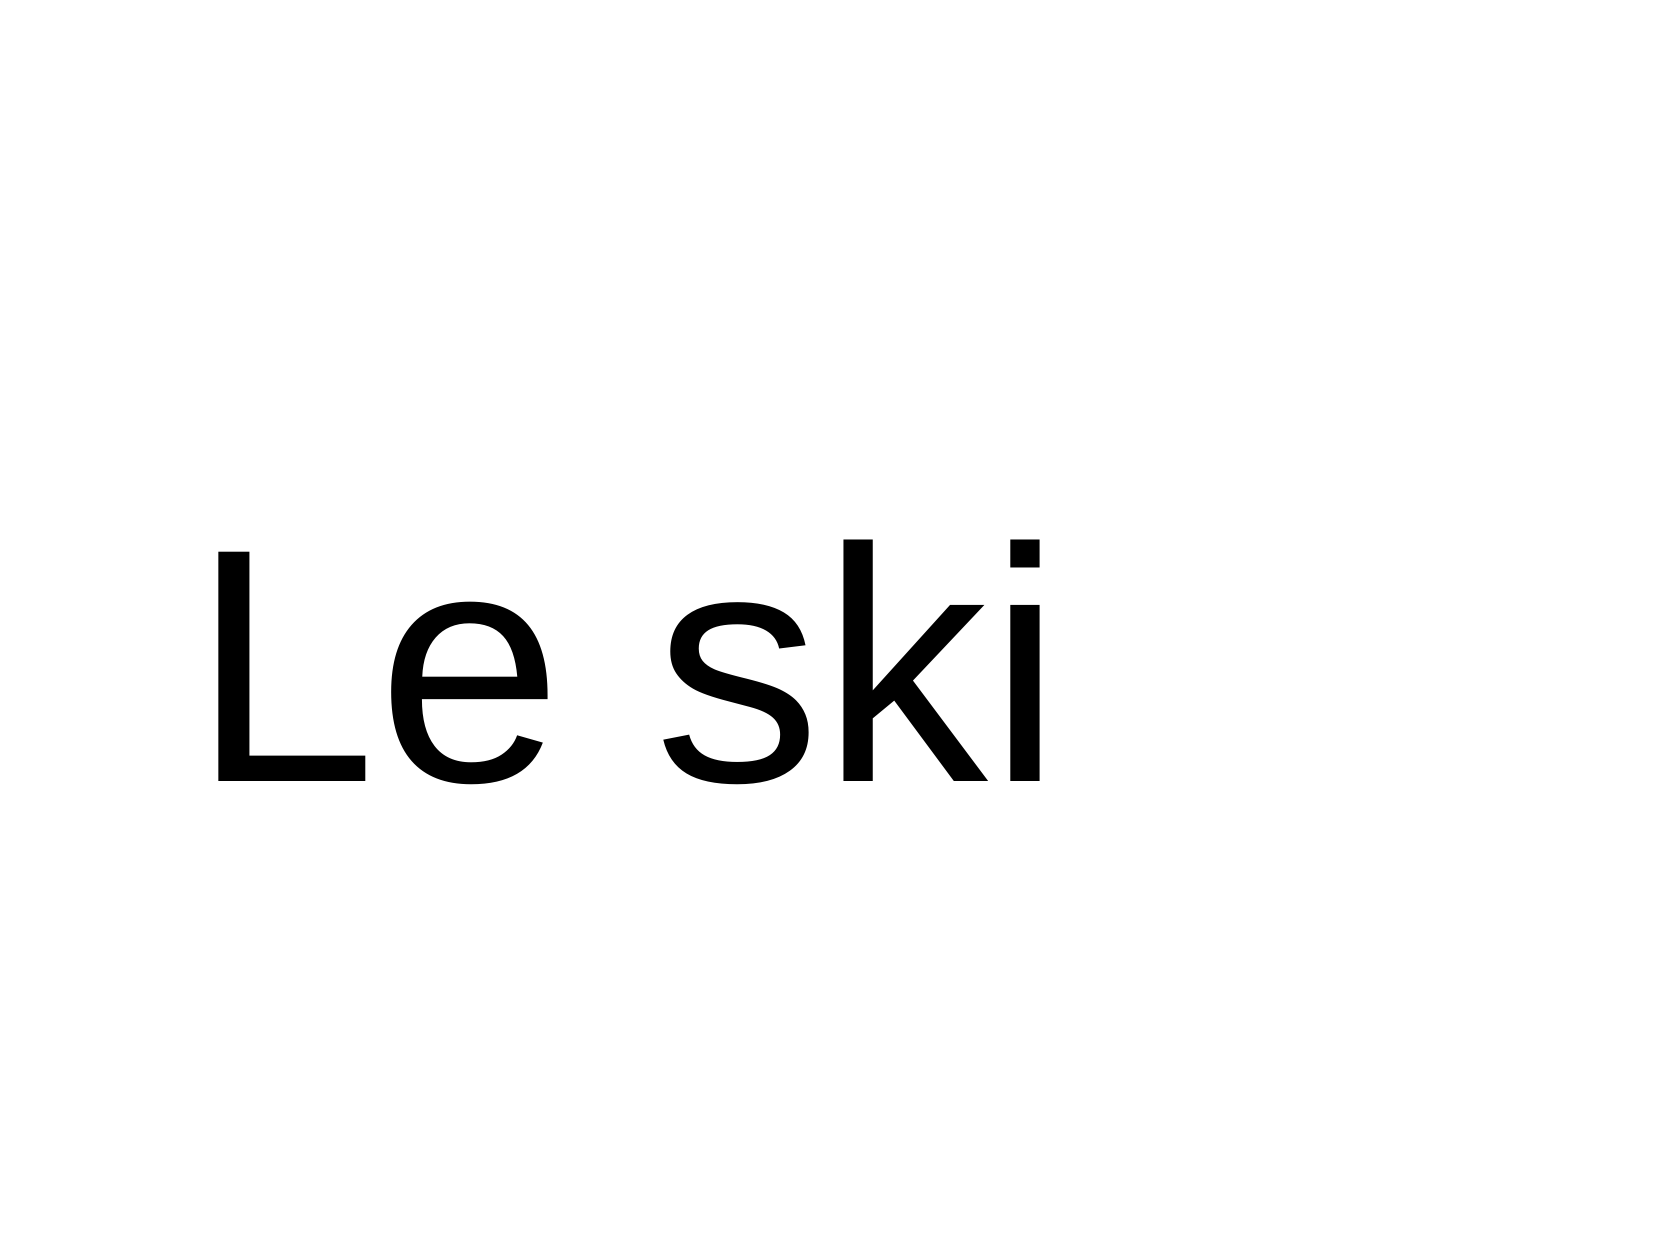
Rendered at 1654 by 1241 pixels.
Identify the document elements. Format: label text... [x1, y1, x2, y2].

text_box Le ski [177, 472, 1447, 1241]
